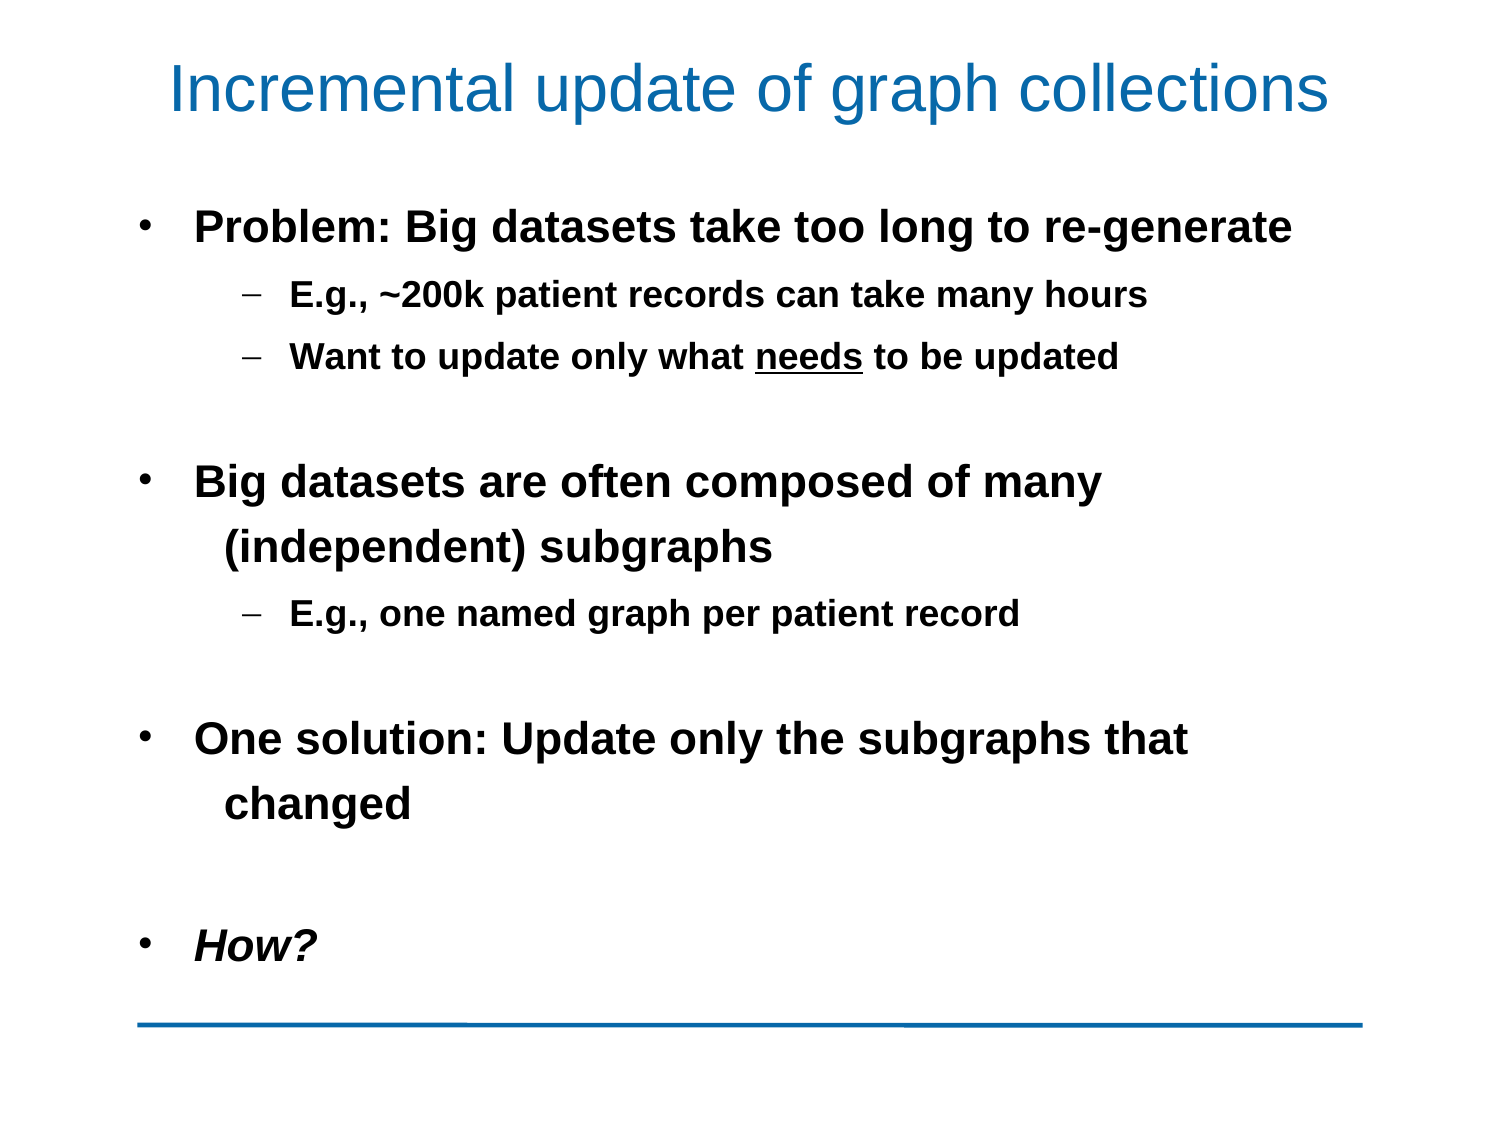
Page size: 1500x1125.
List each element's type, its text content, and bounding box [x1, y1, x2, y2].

title Incremental update of graph collections [0, 6, 1500, 149]
list Problem: Big datasets take too long to re-generate E.g., ~200k patient records can take many hours Want to update only what needs to be updated Big datasets are often composed of many (independent) subgraphs E.g., one named graph per patient record One solution: Update only the subgraphs that changed How? [115, 179, 1387, 1005]
